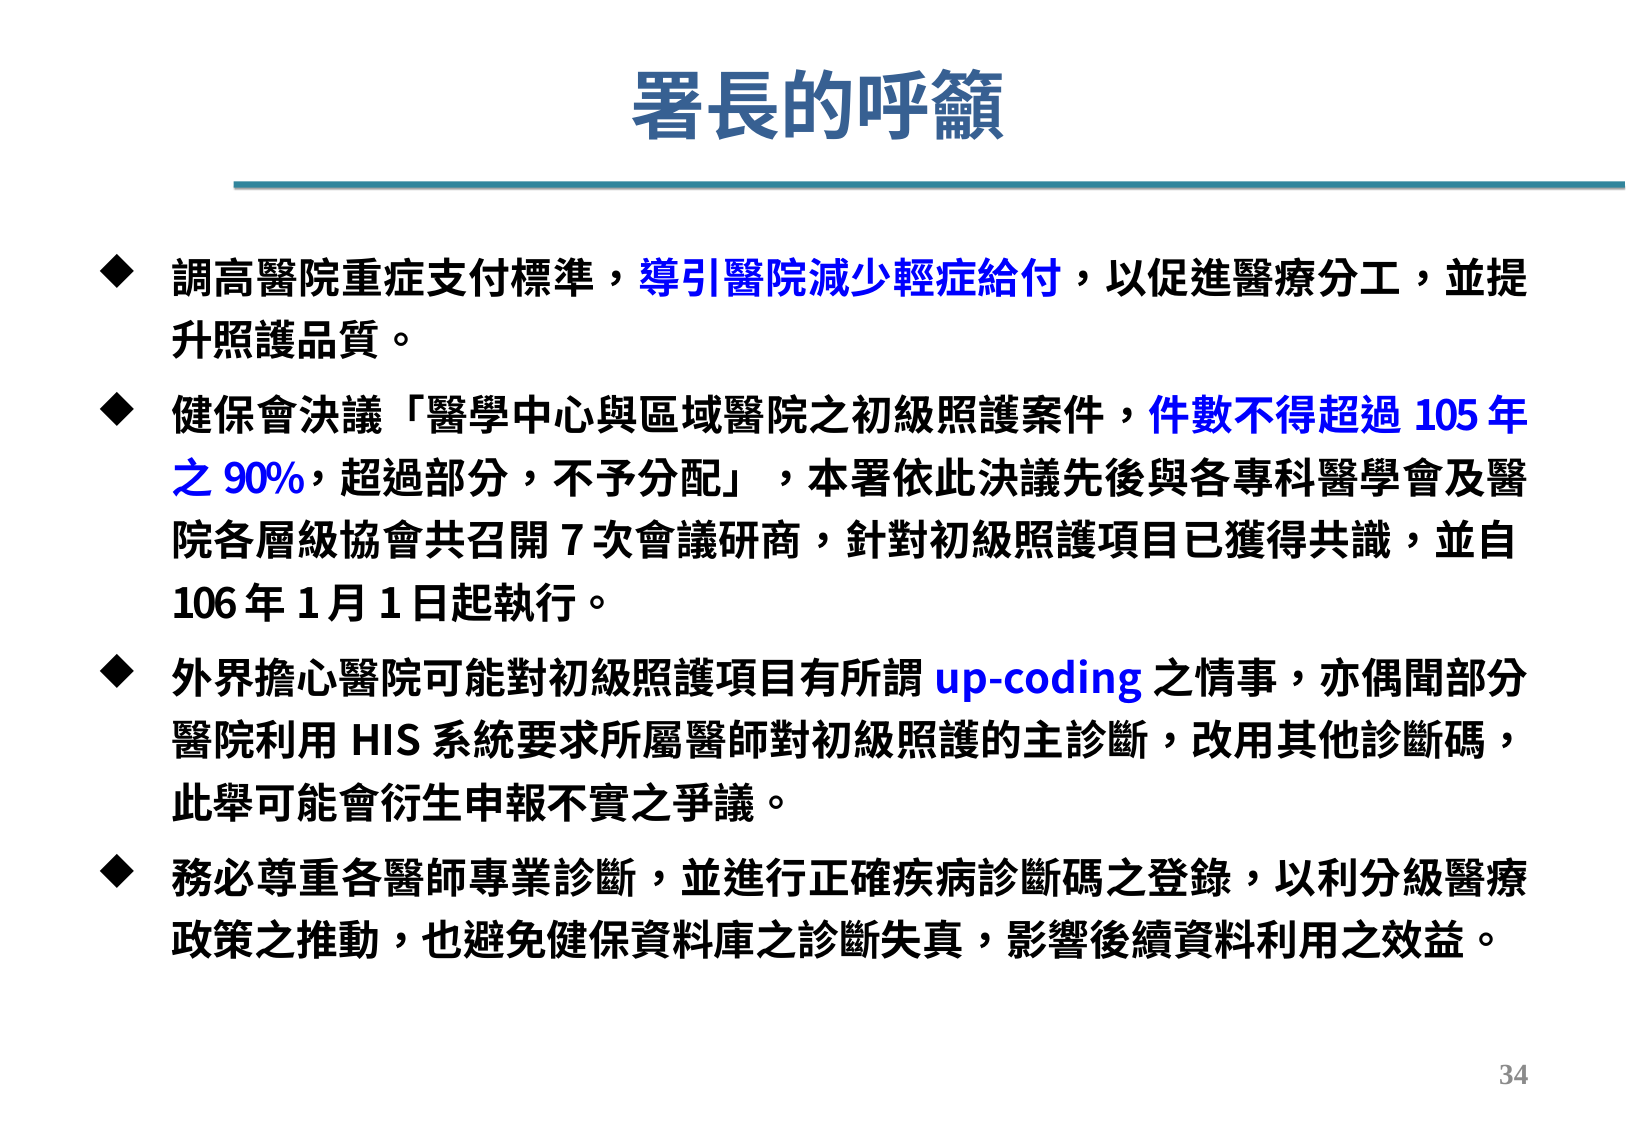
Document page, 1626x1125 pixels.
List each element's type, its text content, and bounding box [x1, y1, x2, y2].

title 署長的呼籲 [80, 27, 1557, 179]
list 調高醫院重症支付標準，導引醫院減少輕症給付，以促進醫療分工，並提升照護品質。 健保會決議「醫學中心與區域醫院之初級照護案件，件數不得超過105年之90%，超過部分，不予分配」，本署依此決議先後與各專科醫學會及醫院各層級協會共召開7次會議研商，針對初級照護項目已獲得共識，並自106年1月1日起執行。 外界擔心醫院可能對初級照護項目有所謂up-coding之情事，亦偶聞部分醫院利用HIS系統要求所屬醫師對初級照護的主診斷，改用其他診斷碼，此舉可能會衍生申報不實之爭議。 務必尊重各醫師專業診斷，並進行正確疾病診斷碼之登錄，以利分級醫療政策之推動，也避免健保資料庫之診斷失真，影響後續資料利用之效益。 [81, 231, 1544, 1005]
slide_number <編號> [1164, 1042, 1544, 1103]
